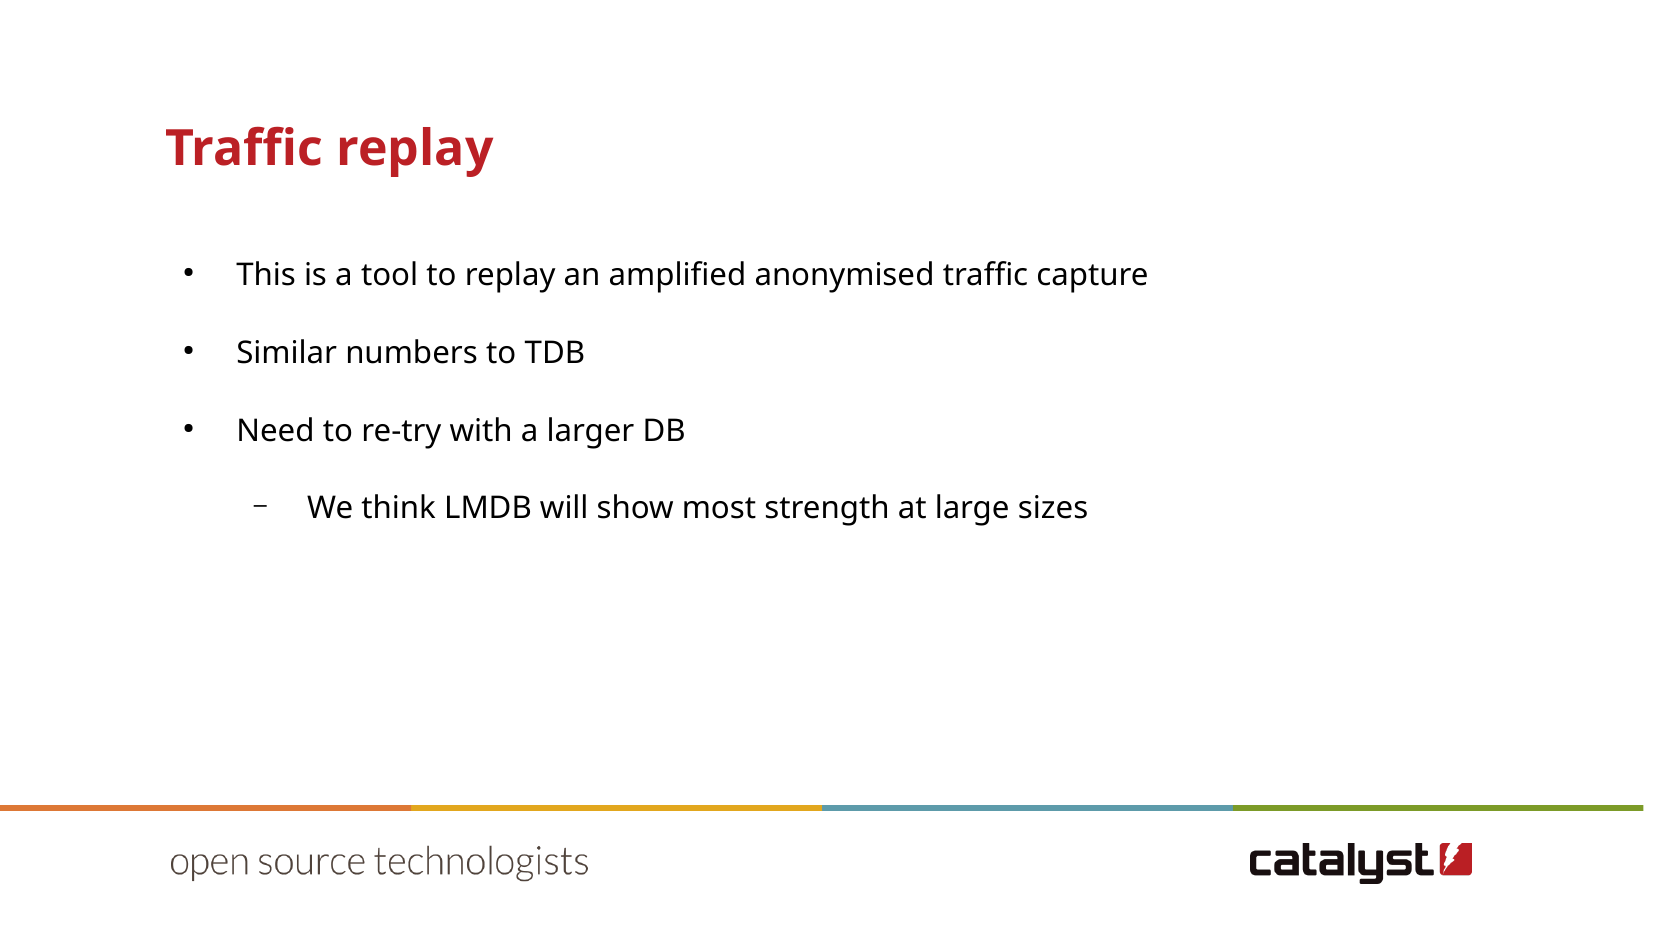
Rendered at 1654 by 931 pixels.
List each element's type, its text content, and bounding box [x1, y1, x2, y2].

list This is a tool to replay an amplified anonymised traffic capture Similar numbers to TDB Need to re-try with a larger DB We think LMDB will show most strength at large sizes [165, 230, 1489, 770]
picture [0, 805, 1644, 884]
title Traffic replay [165, 68, 1489, 224]
